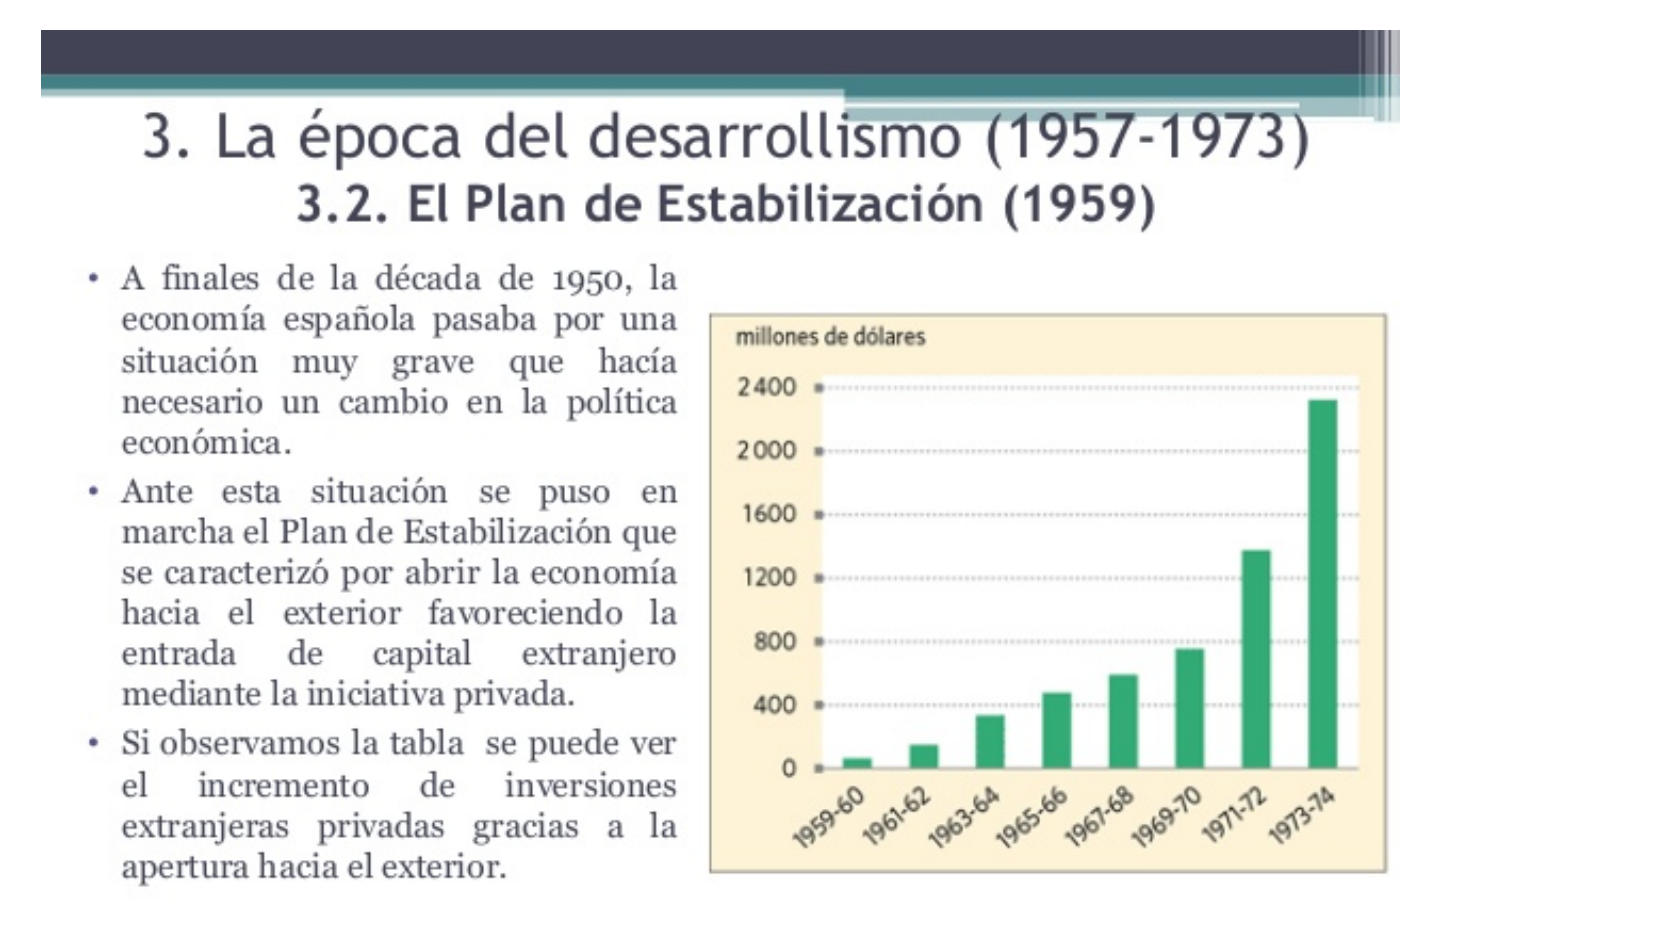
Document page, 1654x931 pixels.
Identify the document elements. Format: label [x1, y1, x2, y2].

picture [41, 30, 1400, 931]
